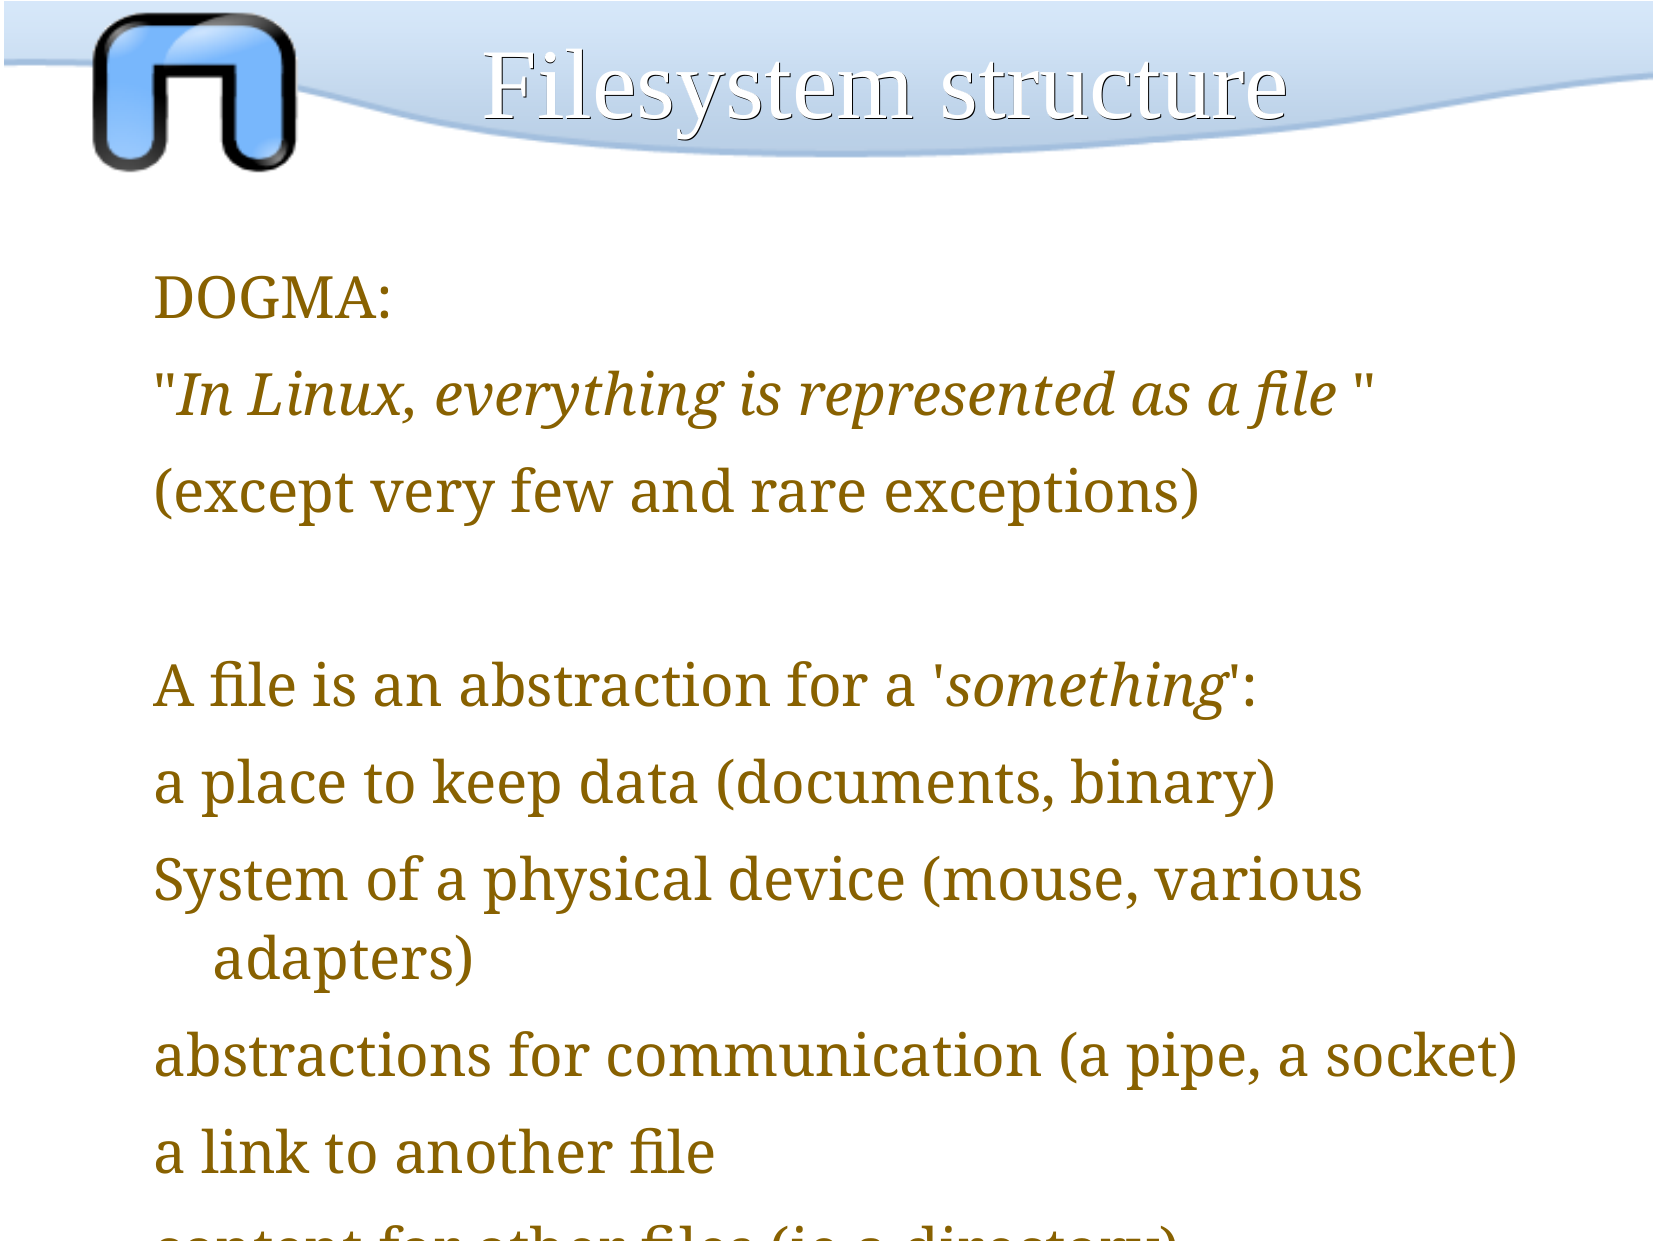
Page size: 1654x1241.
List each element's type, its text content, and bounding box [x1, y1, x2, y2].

list DOGMA: "In Linux, everything is represented as a file " (except very few and rare exceptions) A file is an abstraction for a 'something': a place to keep data (documents, binary) System of a physical device (mouse, various adapters) abstractions for communication (a pipe, a socket) a link to another file content for other files (ie a directory) [118, 256, 1621, 1182]
picture [0, 0, 1654, 1241]
text_box Filesystem structure [472, 29, 1300, 266]
